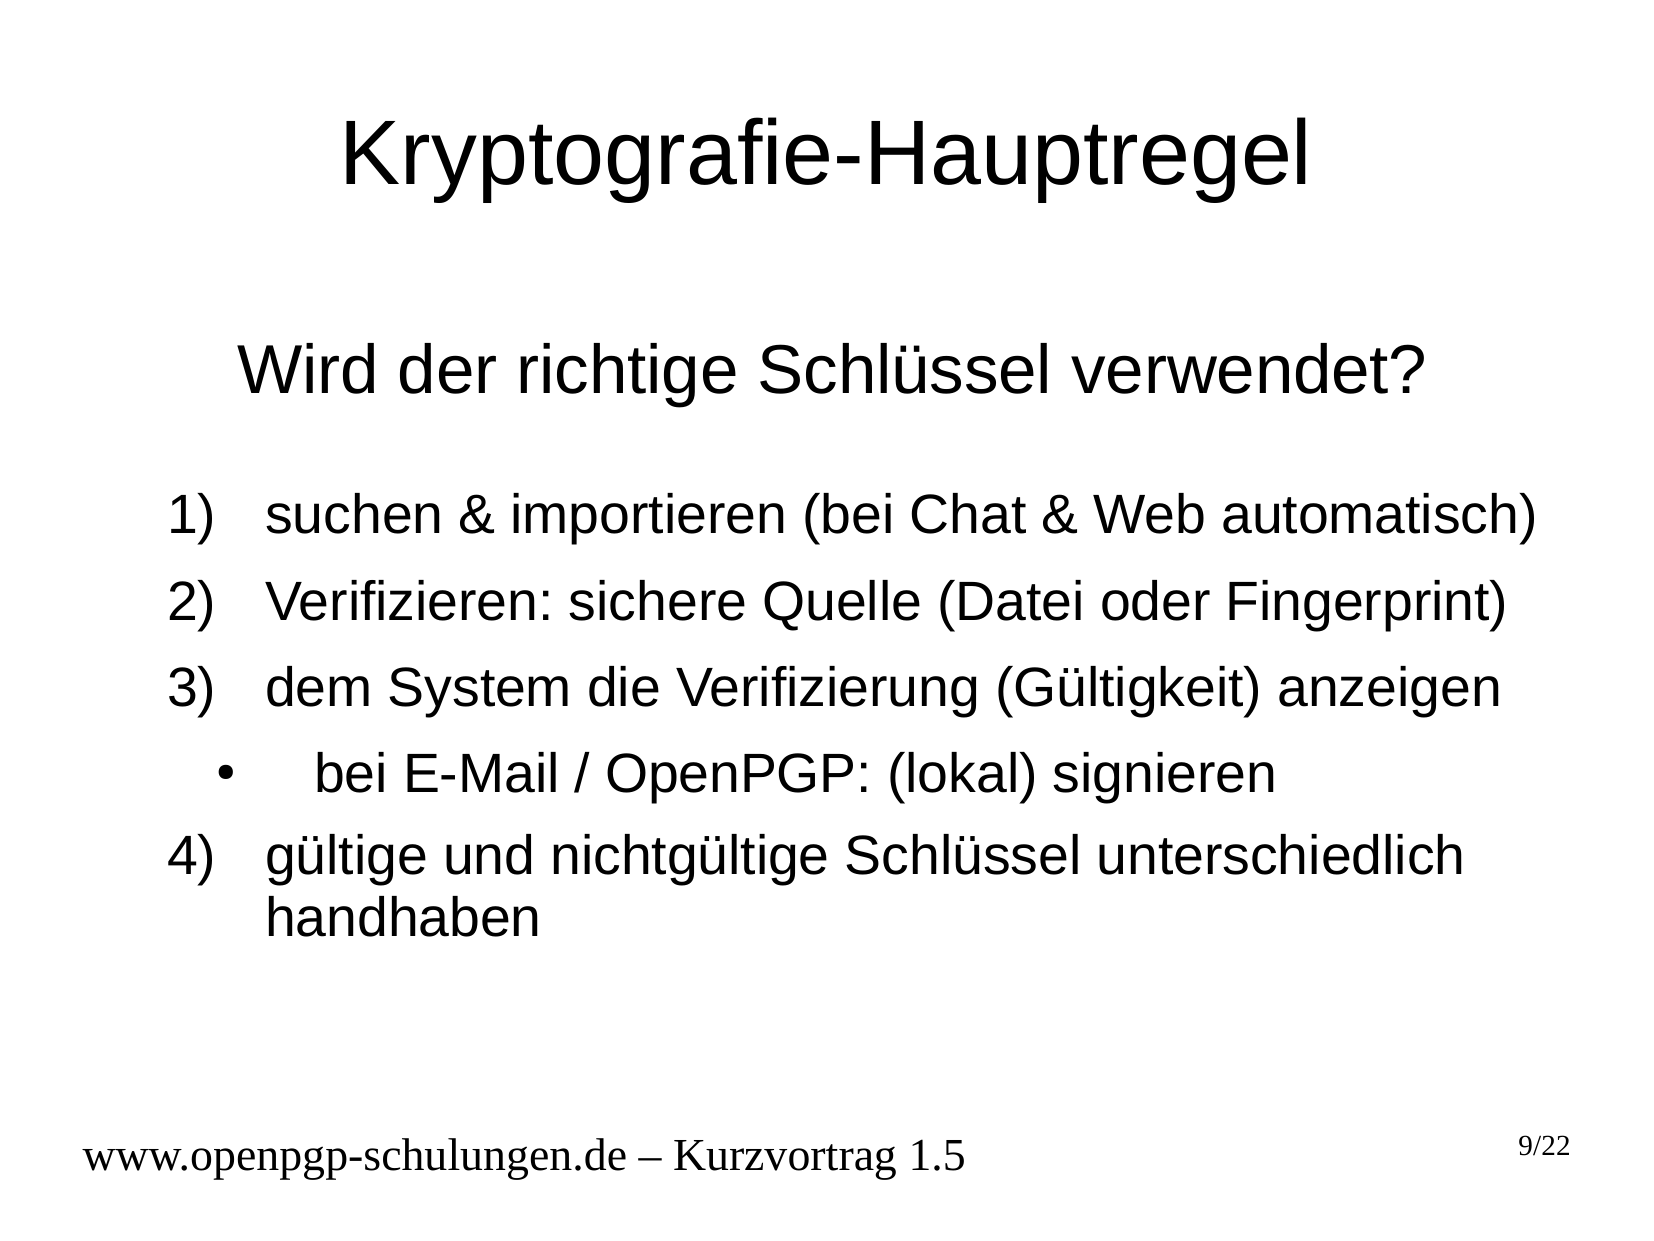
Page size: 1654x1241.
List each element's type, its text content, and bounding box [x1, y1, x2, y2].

list Wird der richtige Schlüssel verwendet? suchen & importieren (bei Chat & Web automatisch) Verifizieren: sichere Quelle (Datei oder Fingerprint) dem System die Verifizierung (Gültigkeit) anzeigen bei E-Mail / OpenPGP: (lokal) signieren gültige und nichtgültige Schlüssel unterschiedlich handhaben [118, 330, 1548, 1010]
title Kryptografie-Hauptregel [82, 49, 1571, 257]
